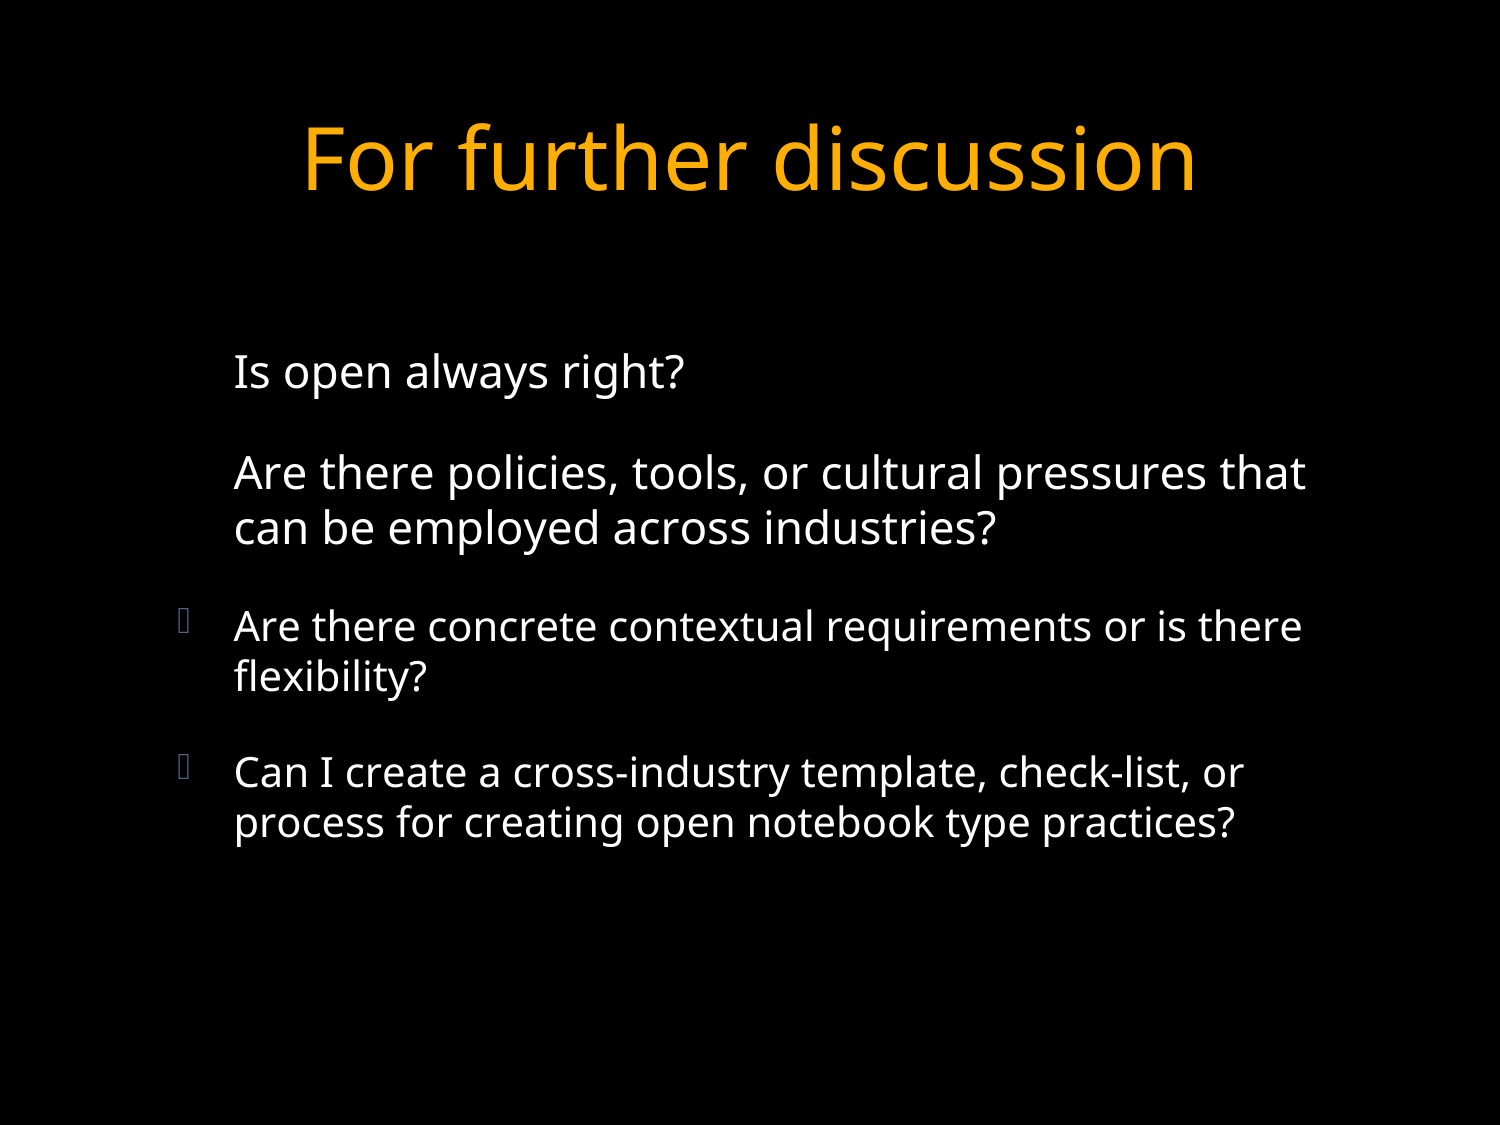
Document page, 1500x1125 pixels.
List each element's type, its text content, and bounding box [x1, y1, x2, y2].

list Is open always right? Are there policies, tools, or cultural pressures that can be employed across industries? Are there concrete contextual requirements or is there flexibility? Can I create a cross-industry template, check-list, or process for creating open notebook type practices? [162, 335, 1338, 1050]
title For further discussion [100, 95, 1400, 226]
